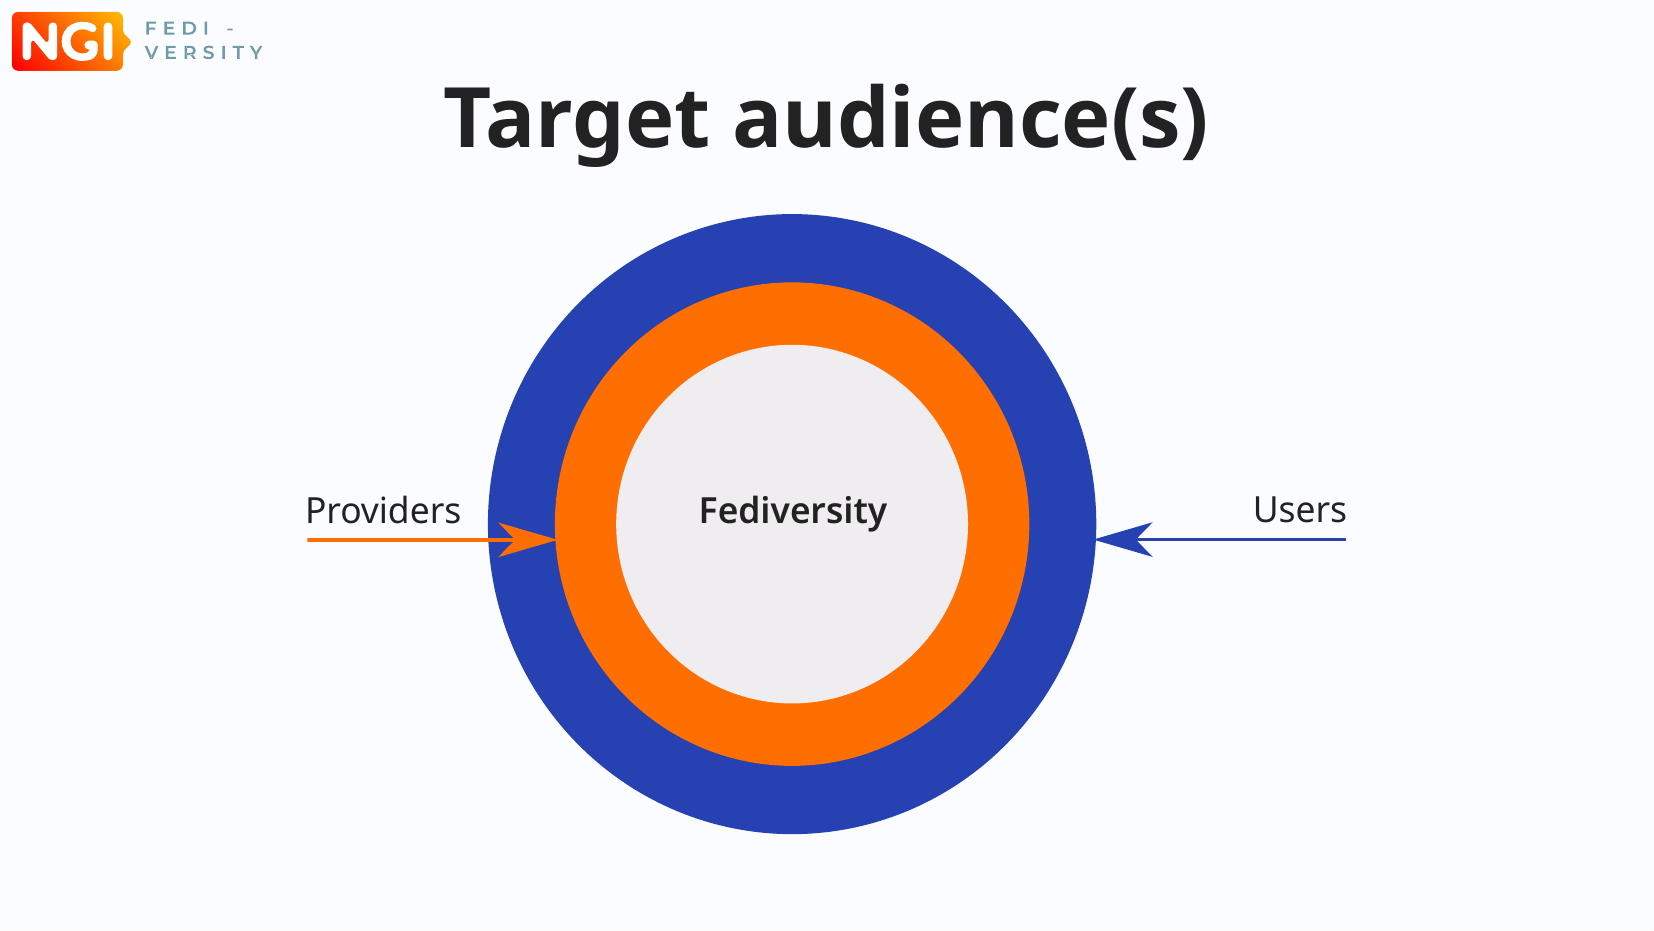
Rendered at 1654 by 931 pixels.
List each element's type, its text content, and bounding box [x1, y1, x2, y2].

title Target audience(s) [82, 37, 1571, 193]
picture [307, 214, 1347, 835]
